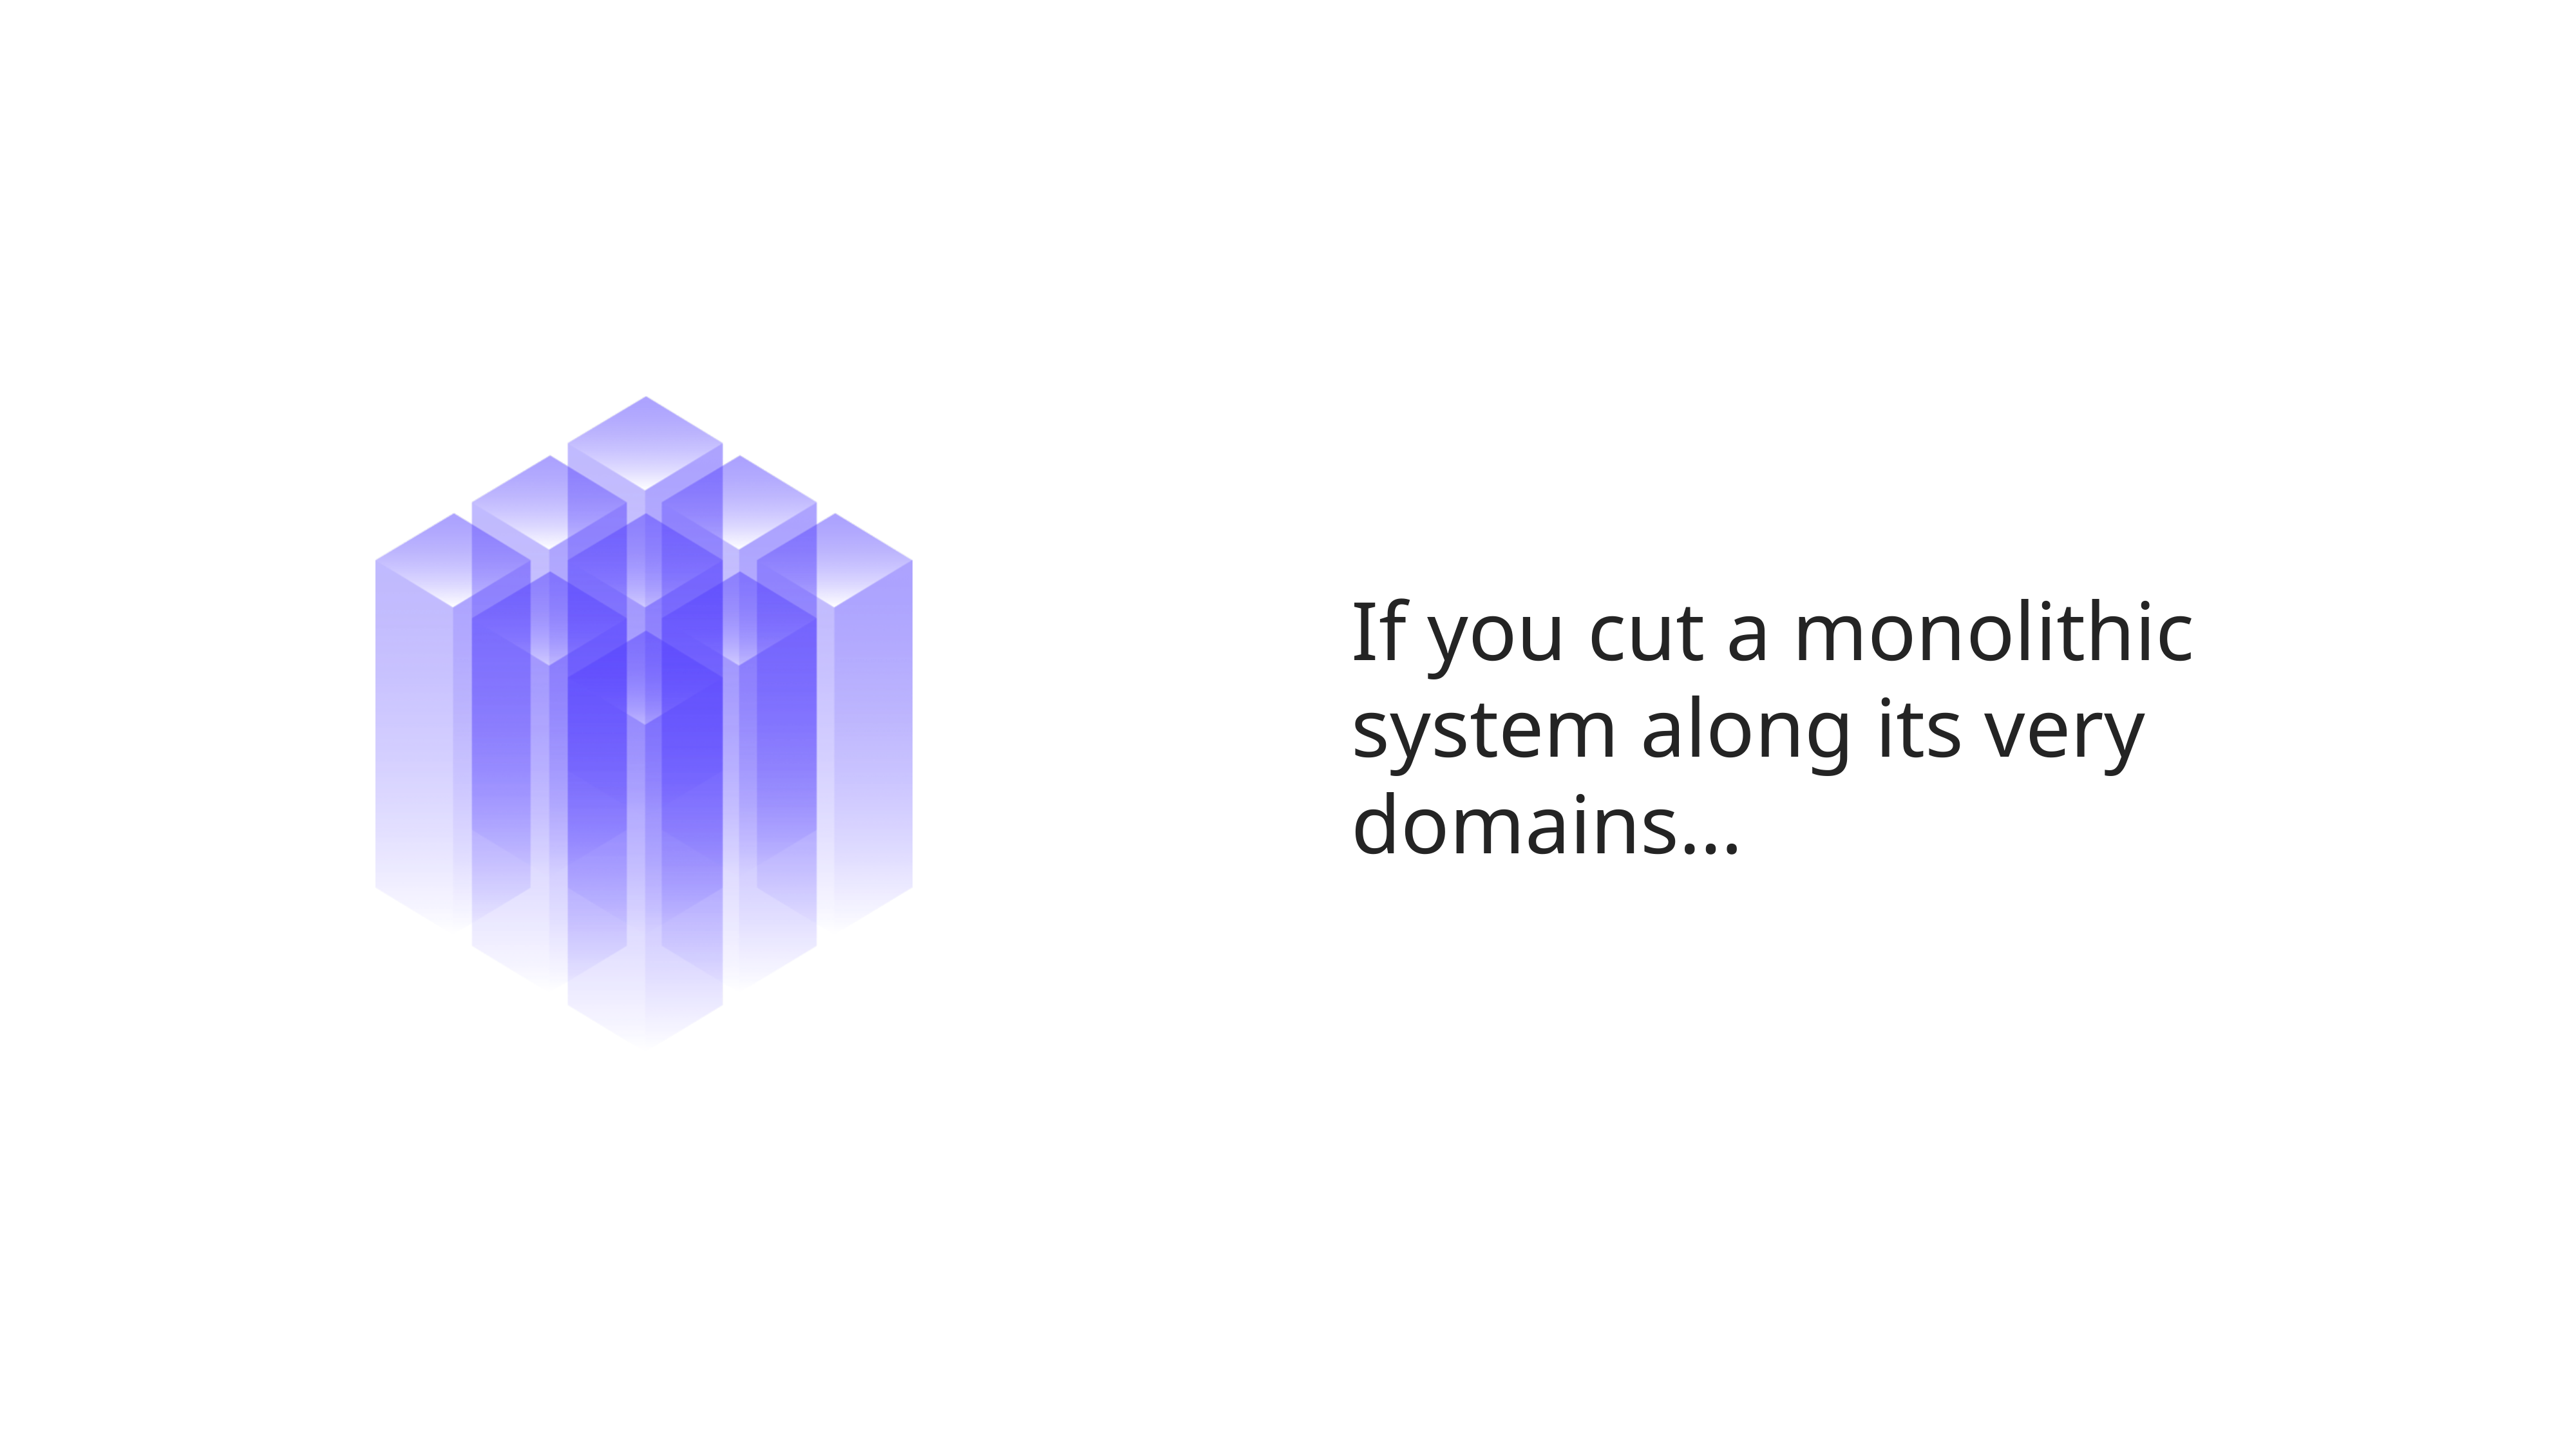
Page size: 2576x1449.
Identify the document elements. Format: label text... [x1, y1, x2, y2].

list If you cut a monolithic system along its very domains… [1351, 127, 2423, 1322]
picture [375, 396, 913, 1053]
